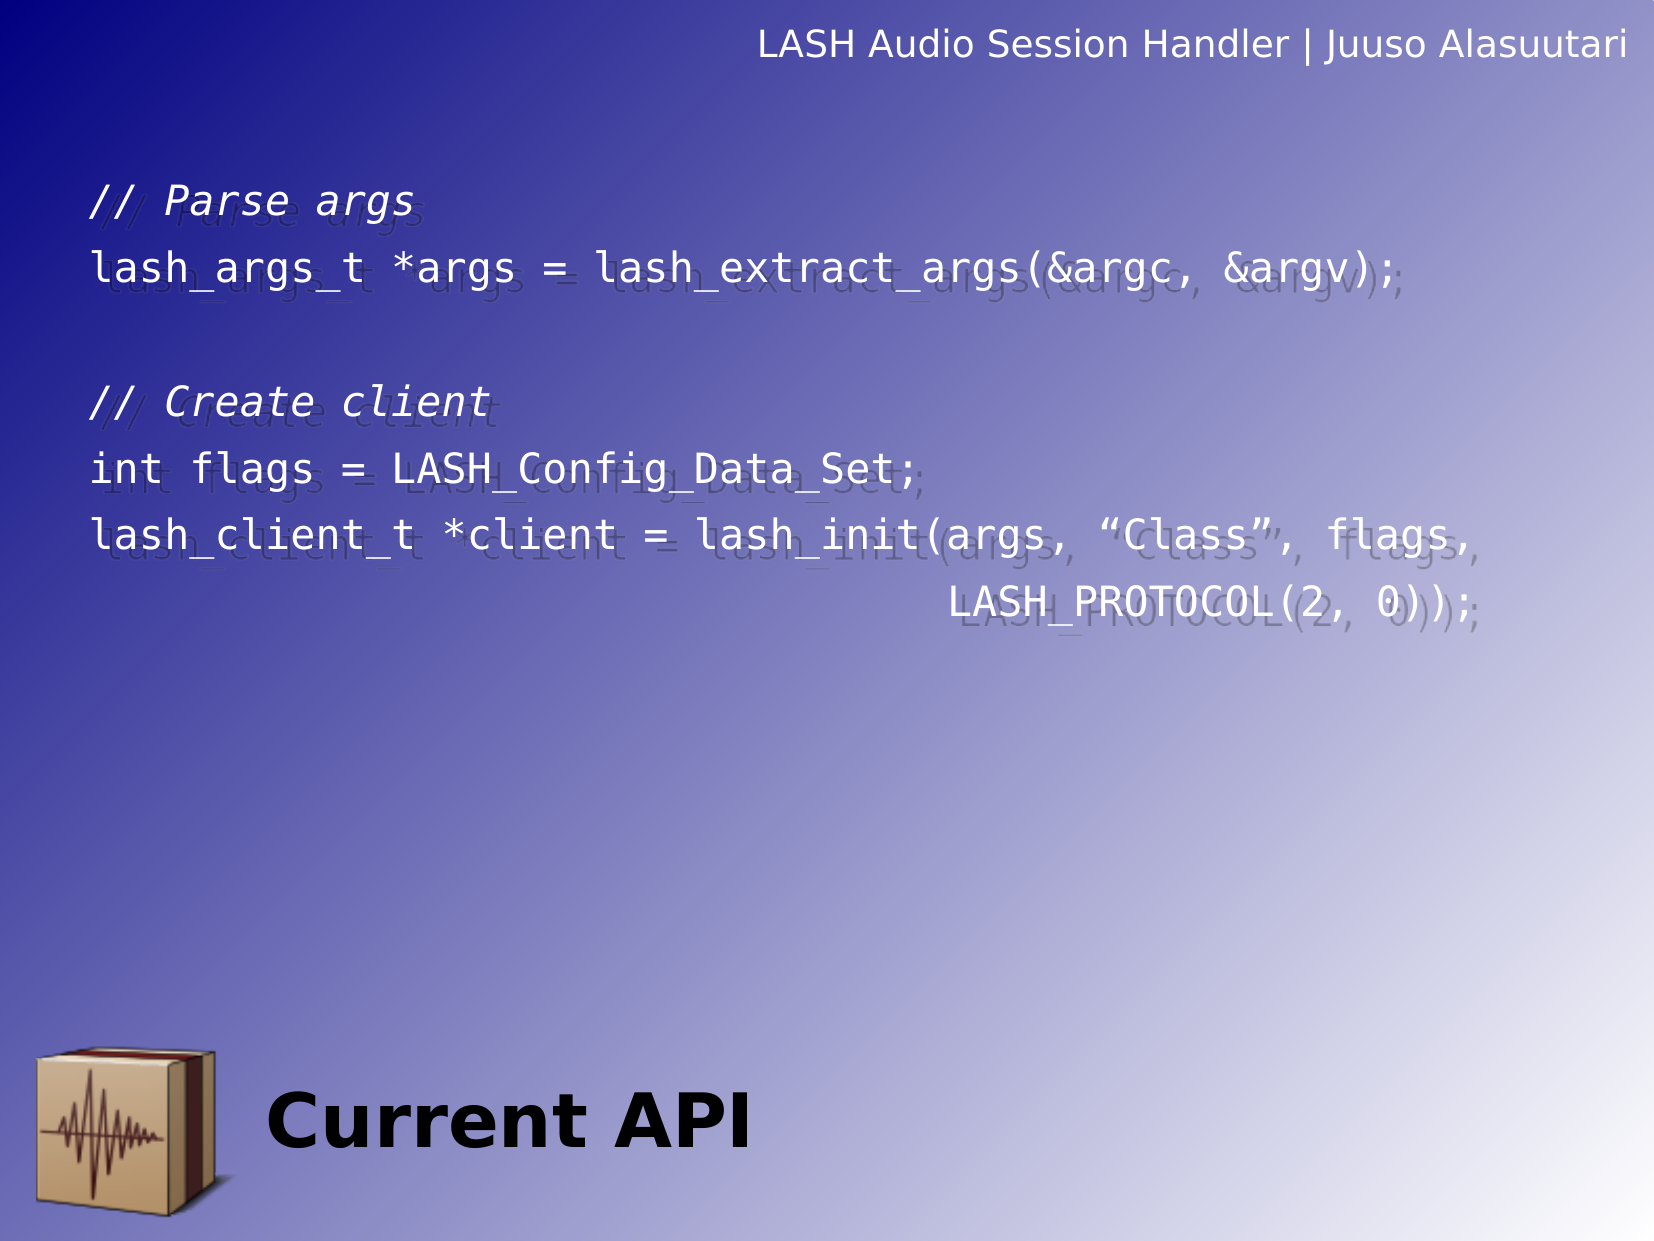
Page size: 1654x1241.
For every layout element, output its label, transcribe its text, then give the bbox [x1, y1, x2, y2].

picture [36, 1033, 237, 1234]
title Current API [265, 1033, 1625, 1211]
list // Parse args lash_args_t *args = lash_extract_args(&argc, &argv); // Create client int flags = LASH_Config_Data_Set; lash_client_t *client = lash_init(args, “Class”, flags, LASH_PROTOCOL(2, 0)); [88, 177, 1565, 1063]
